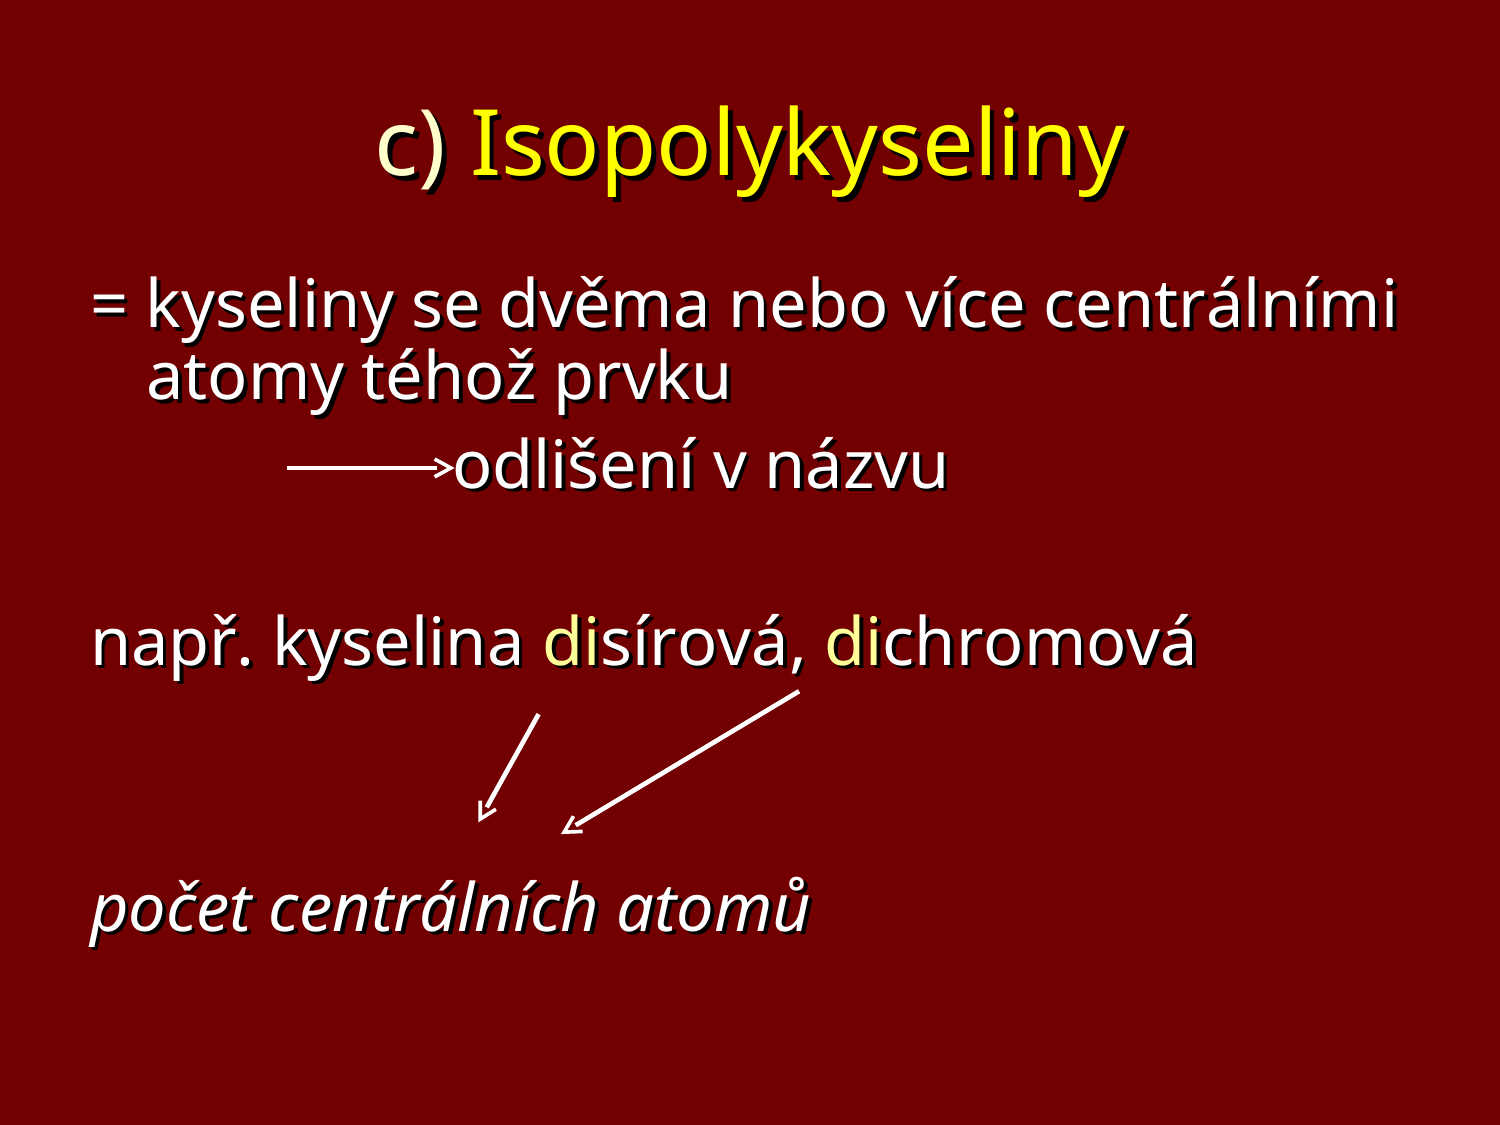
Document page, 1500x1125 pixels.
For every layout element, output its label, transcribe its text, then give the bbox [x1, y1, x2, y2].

list = kyseliny se dvěma nebo více centrálními atomy téhož prvku odlišení v názvu např. kyselina disírová, dichromová počet centrálních atomů [75, 262, 1426, 1001]
title c) Isopolykyseliny [75, 45, 1426, 233]
